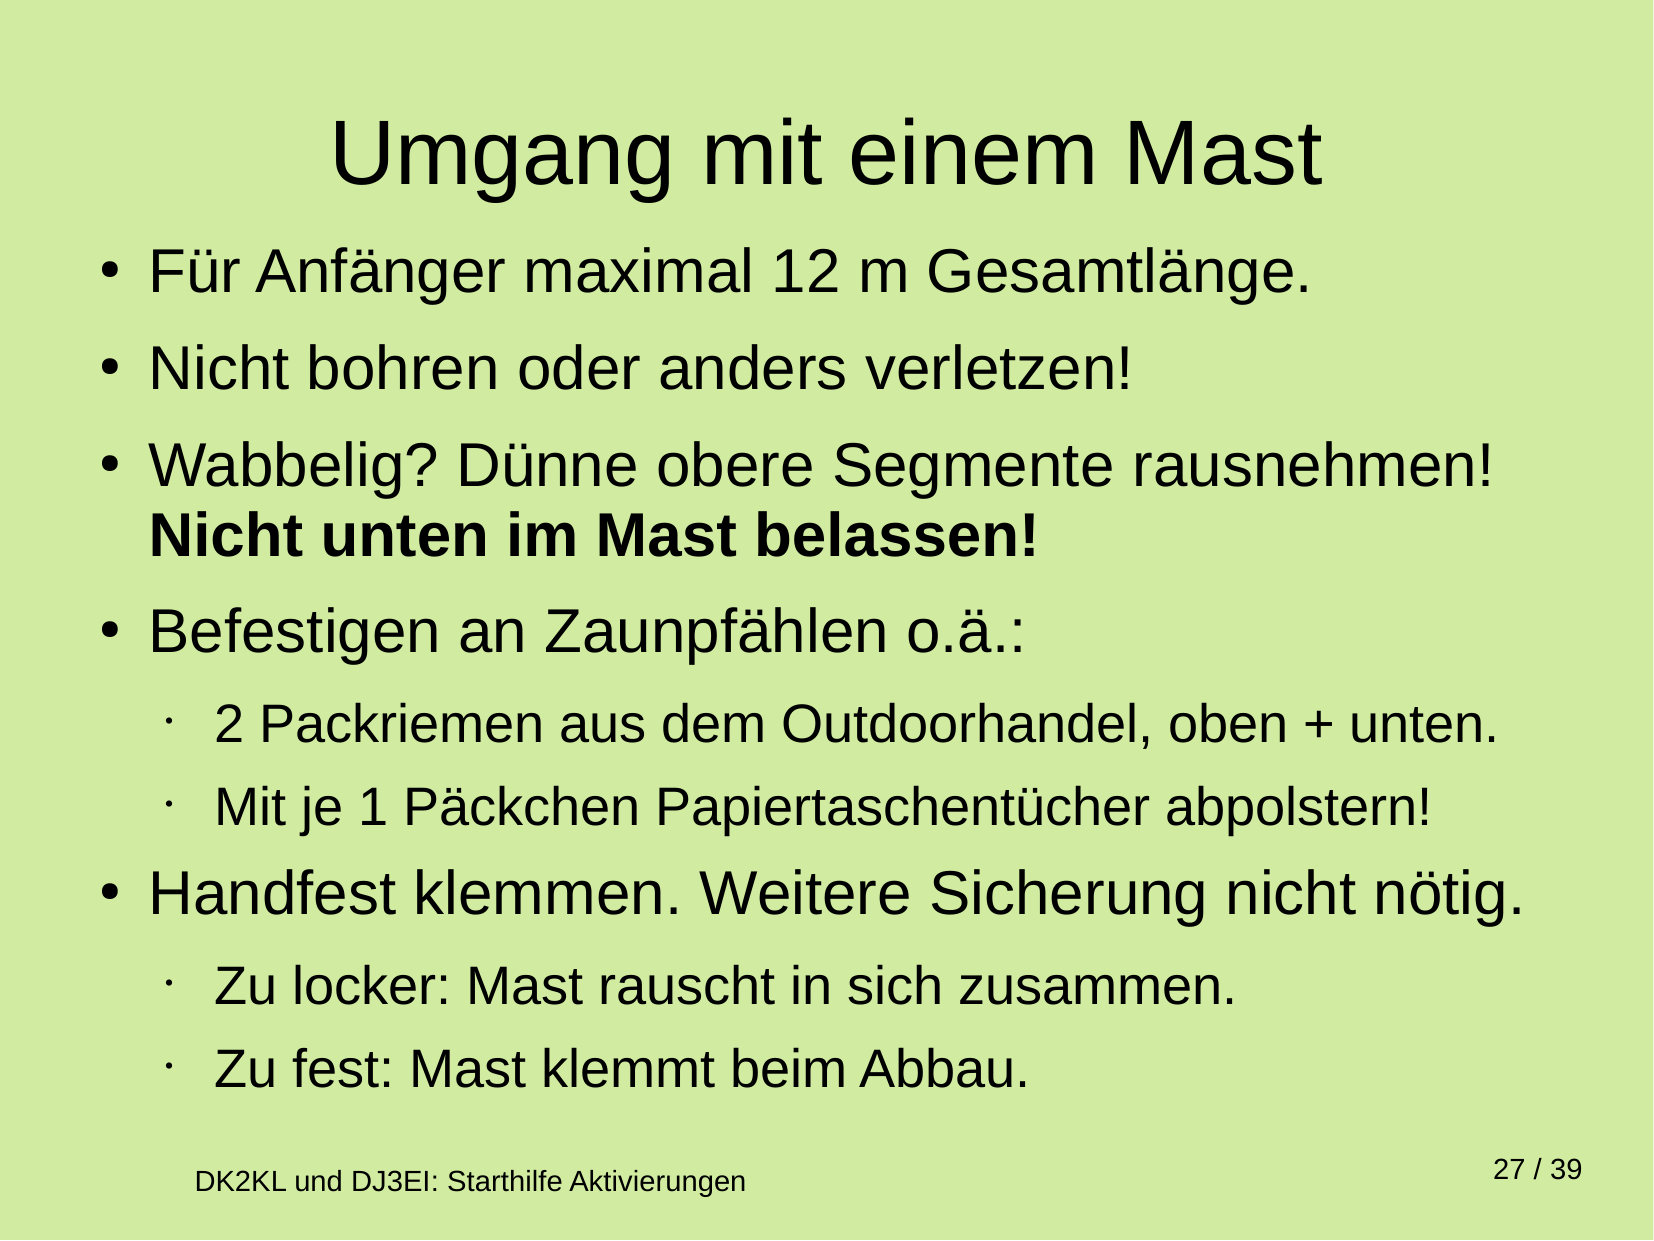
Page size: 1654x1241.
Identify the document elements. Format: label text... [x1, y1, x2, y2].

list Für Anfänger maximal 12 m Gesamtlänge. Nicht bohren oder anders verletzen! Wabbelig? Dünne obere Segmente rausnehmen! Nicht unten im Mast belassen! Befestigen an Zaunpfählen o.ä.: 2 Packriemen aus dem Outdoorhandel, oben + unten. Mit je 1 Päckchen Papiertaschentücher abpolstern! Handfest klemmen. Weitere Sicherung nicht nötig. Zu locker: Mast rauscht in sich zusammen. Zu fest: Mast klemmt beim Abbau. [82, 236, 1571, 1111]
title Umgang mit einem Mast [82, 49, 1571, 236]
